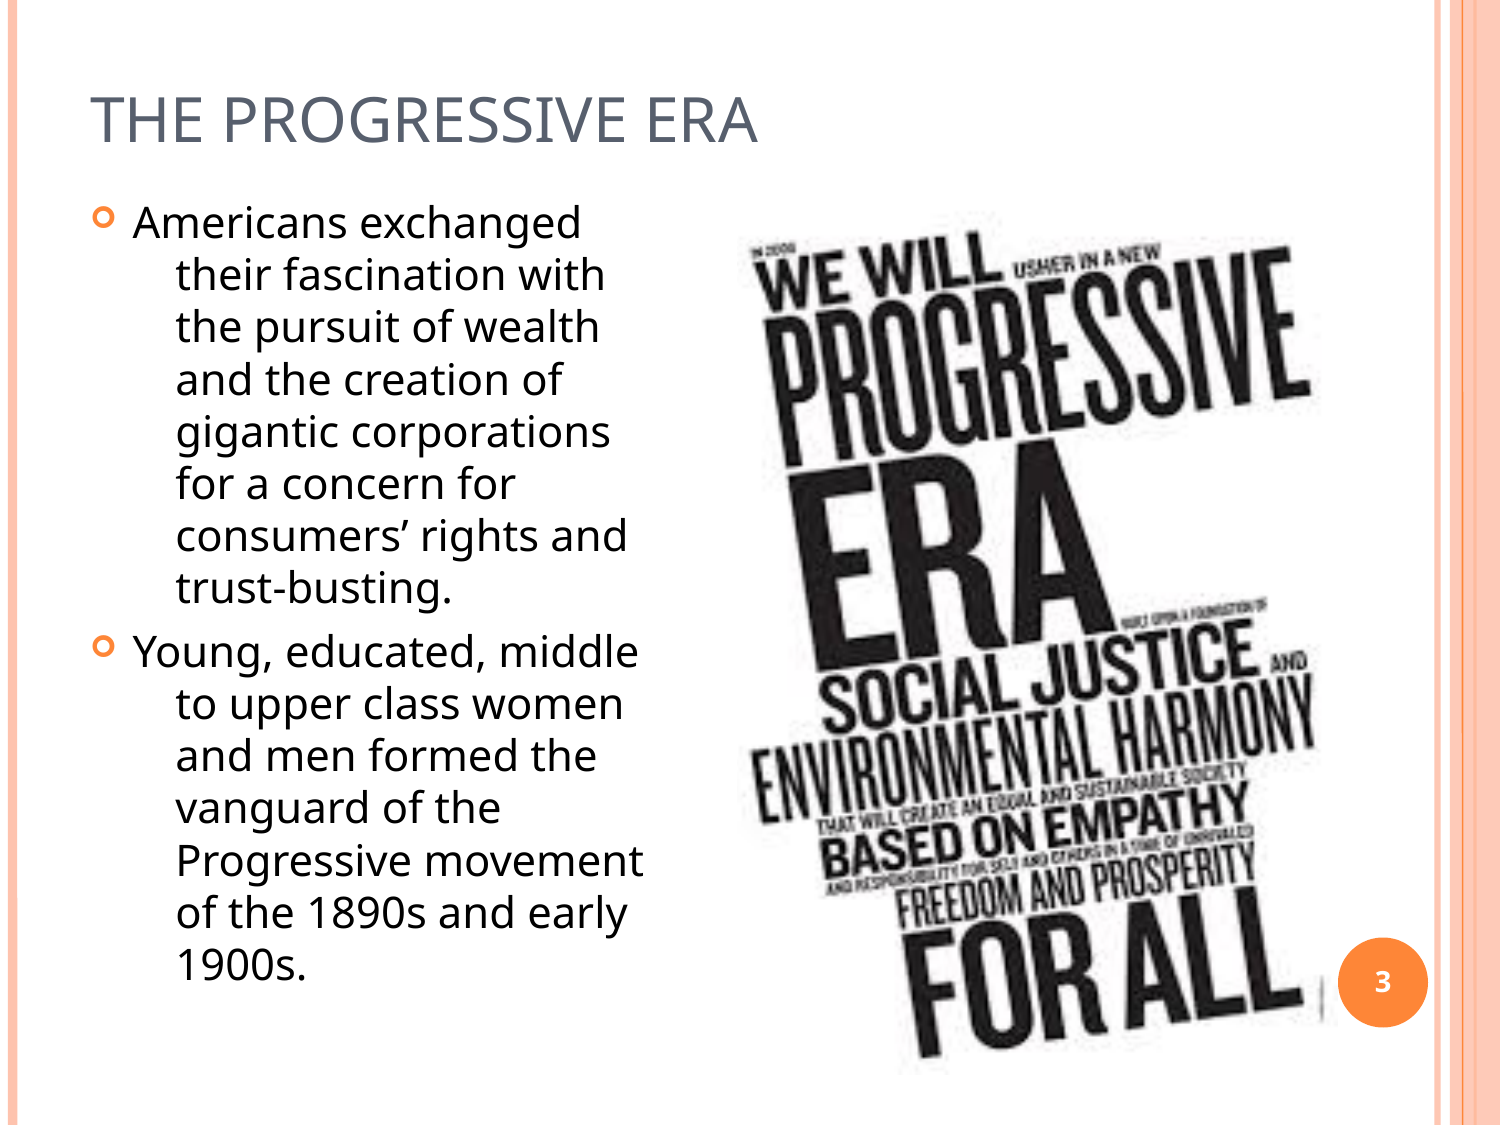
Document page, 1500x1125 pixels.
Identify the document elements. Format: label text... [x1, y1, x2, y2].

text_box 3 [1338, 940, 1434, 1027]
list Americans exchanged their fascination with the pursuit of wealth and the creation of gigantic corporations for a concern for consumers’ rights and trust-busting. Young, educated, middle to upper class women and men formed the vanguard of the Progressive movement of the 1890s and early 1900s. [75, 187, 676, 1013]
picture [737, 187, 1338, 1075]
title The Progressive Era [75, 45, 1300, 163]
